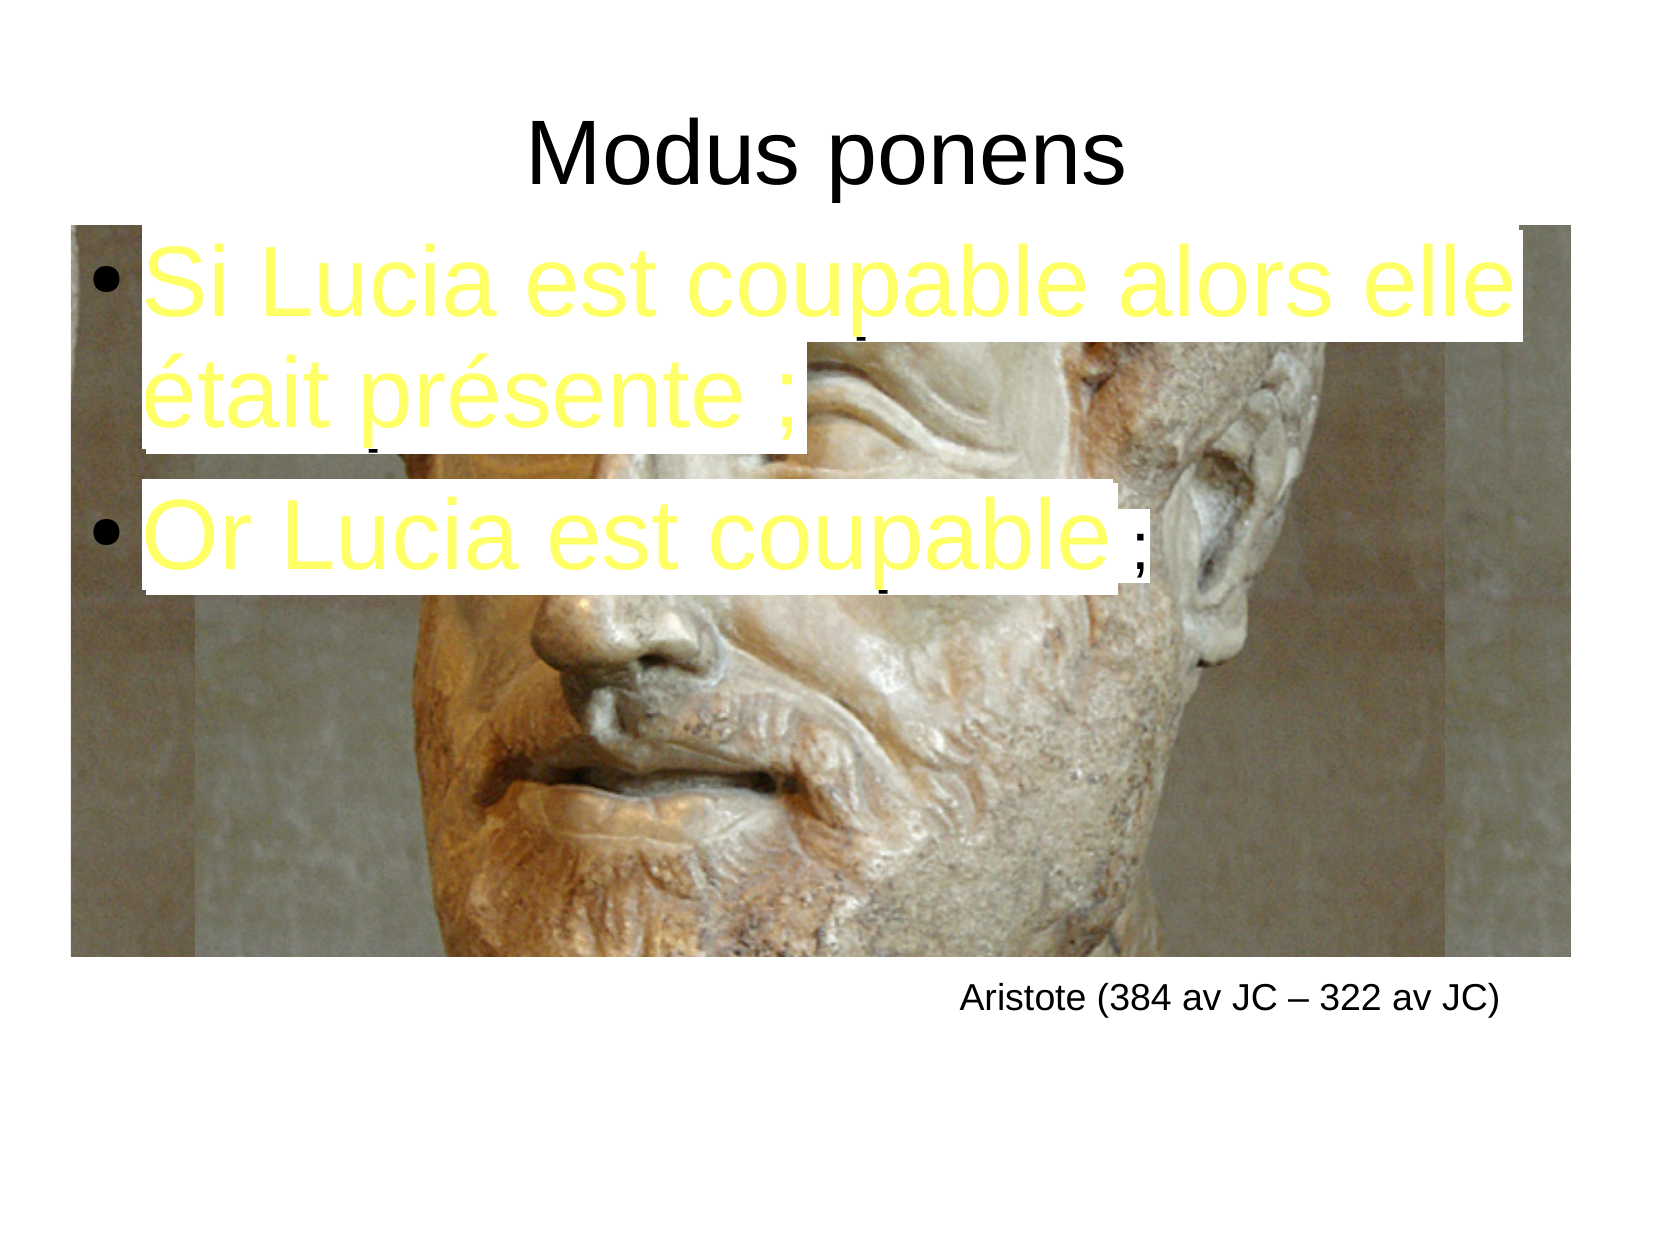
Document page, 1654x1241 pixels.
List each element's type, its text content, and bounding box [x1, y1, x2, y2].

list Si Lucia est coupable alors elle était présente ; Or Lucia est coupable ; [70, 225, 1571, 957]
title Modus ponens [82, 49, 1571, 225]
text_box Aristote (384 av JC – 322 av JC) [944, 968, 1516, 1026]
